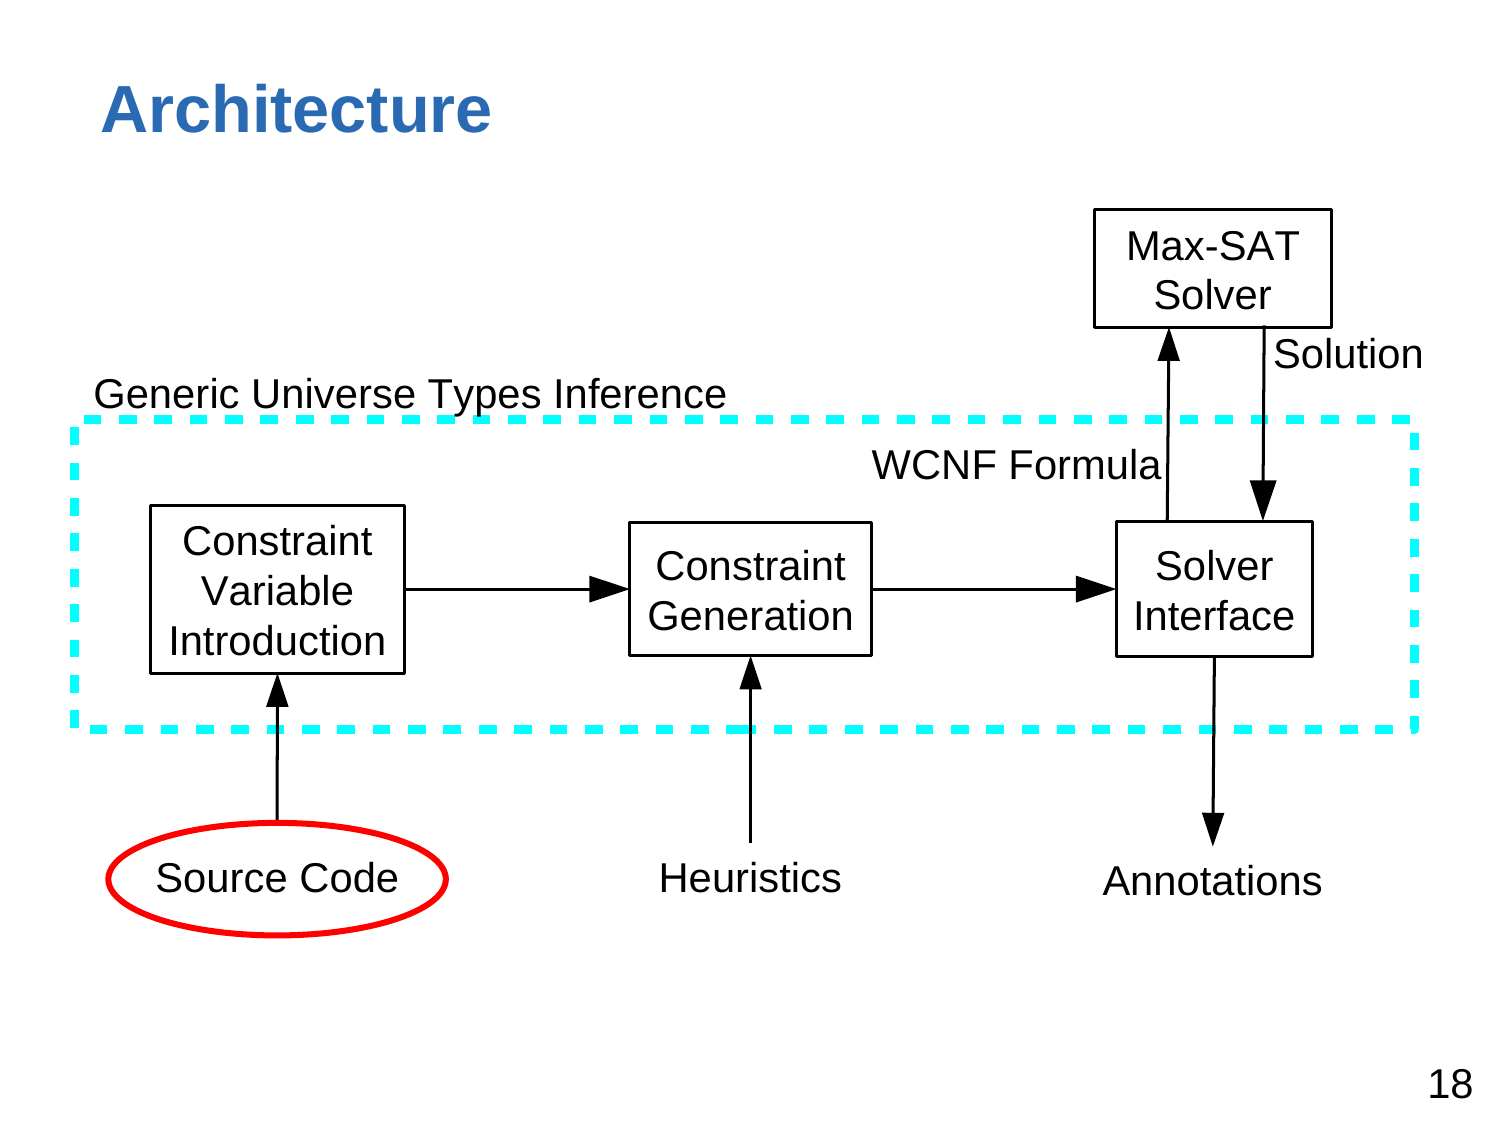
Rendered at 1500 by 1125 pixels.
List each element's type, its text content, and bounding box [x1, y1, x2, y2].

text_box Heuristics [643, 843, 858, 909]
title Architecture [85, 63, 1407, 155]
text_box Generic Universe Types Inference [74, 419, 1415, 730]
text_box Max-SAT Solver [1094, 209, 1332, 328]
text_box Source Code [140, 843, 415, 909]
text_box Solution [1215, 319, 1439, 385]
text_box Annotations [1087, 846, 1338, 912]
